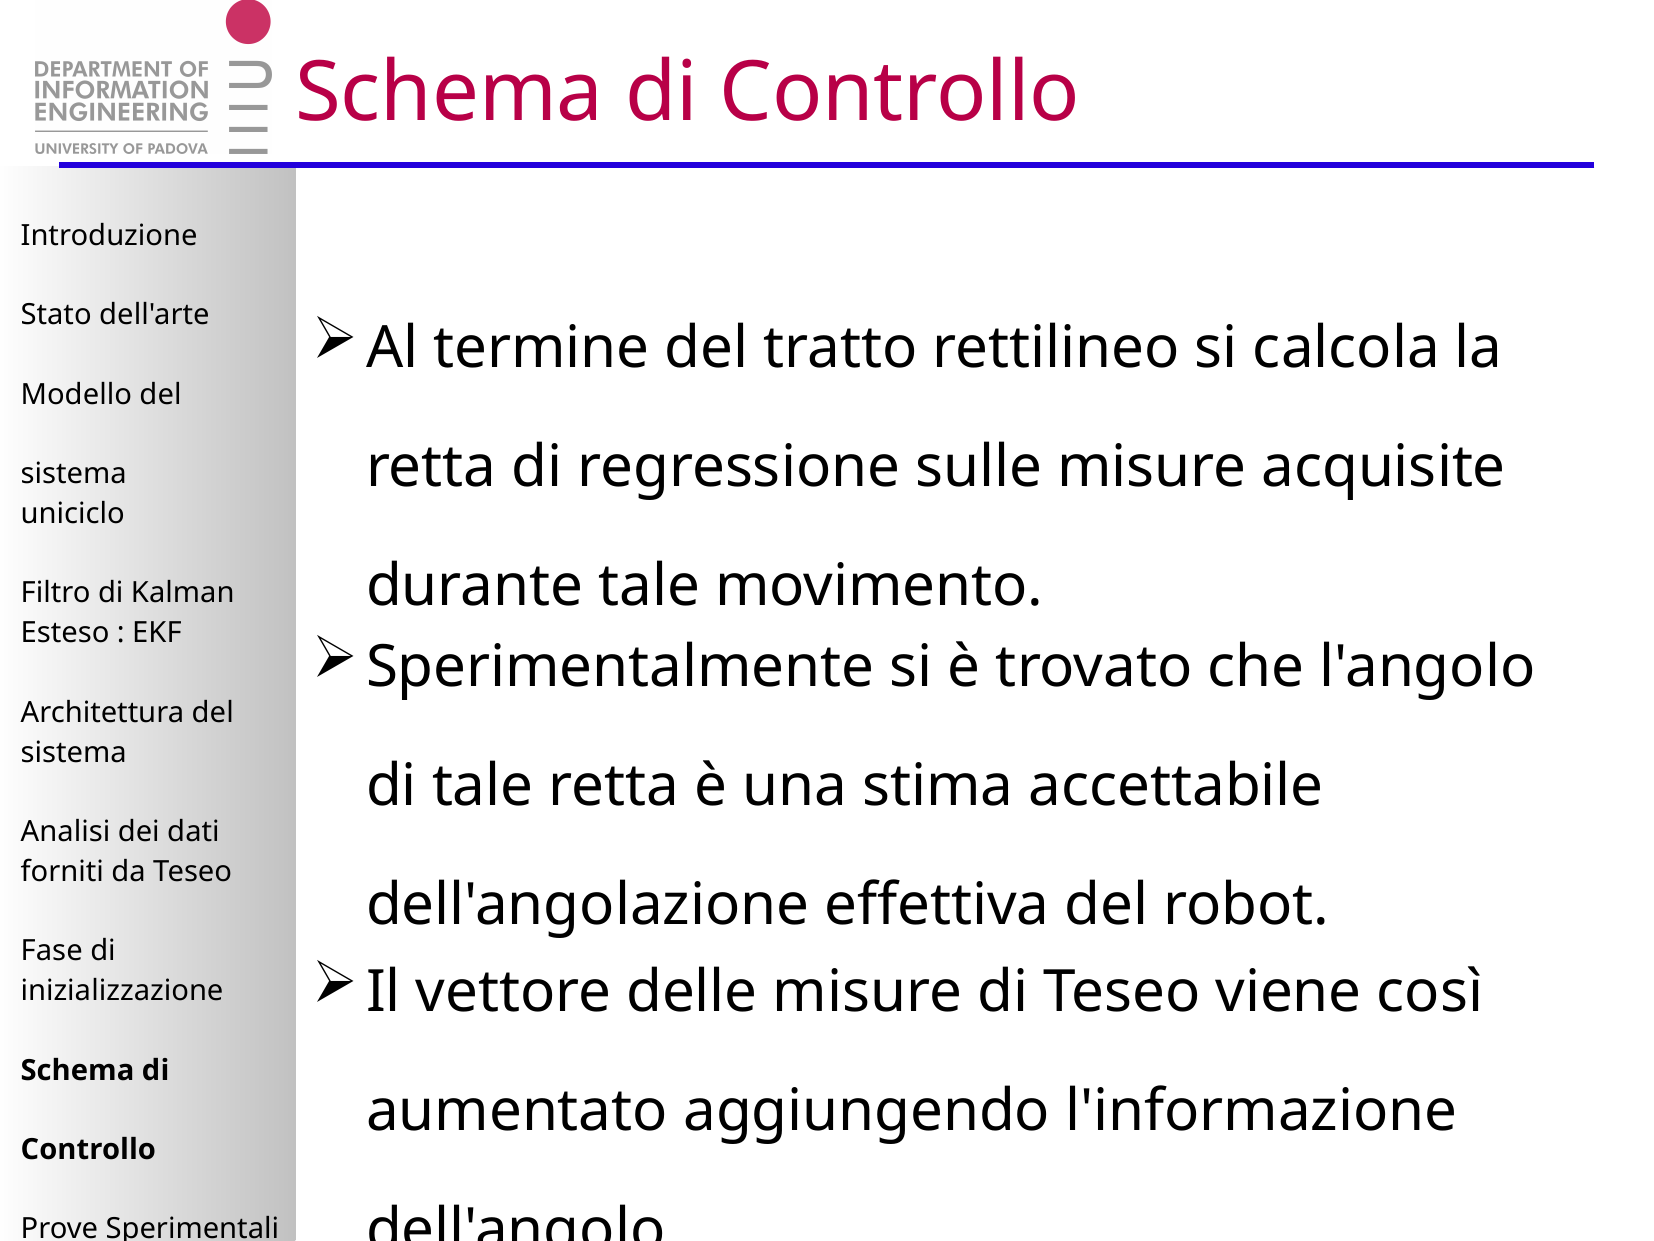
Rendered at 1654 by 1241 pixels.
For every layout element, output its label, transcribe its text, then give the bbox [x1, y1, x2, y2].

title Schema di Controllo [295, 29, 1536, 148]
list Sperimentalmente si è trovato che l'angolo di tale retta è una stima accettabile dell'angolazione effettiva del robot. [302, 584, 1595, 822]
picture [35, 0, 272, 154]
list Al termine del tratto rettilineo si calcola la retta di regressione sulle misure acquisite durante tale movimento. [302, 265, 1595, 503]
text_box Introduzione Stato dell'arte Modello del sistema uniciclo Filtro di Kalman Esteso : EKF Architettura del sistema Analisi dei dati forniti da Teseo Fase di inizializzazione Schema di Controllo Prove Sperimentali Conclusioni Sviluppi futuri [5, 206, 302, 1211]
list Il vettore delle misure di Teseo viene così aumentato aggiungendo l'informazione dell'angolo. [302, 909, 1595, 1087]
